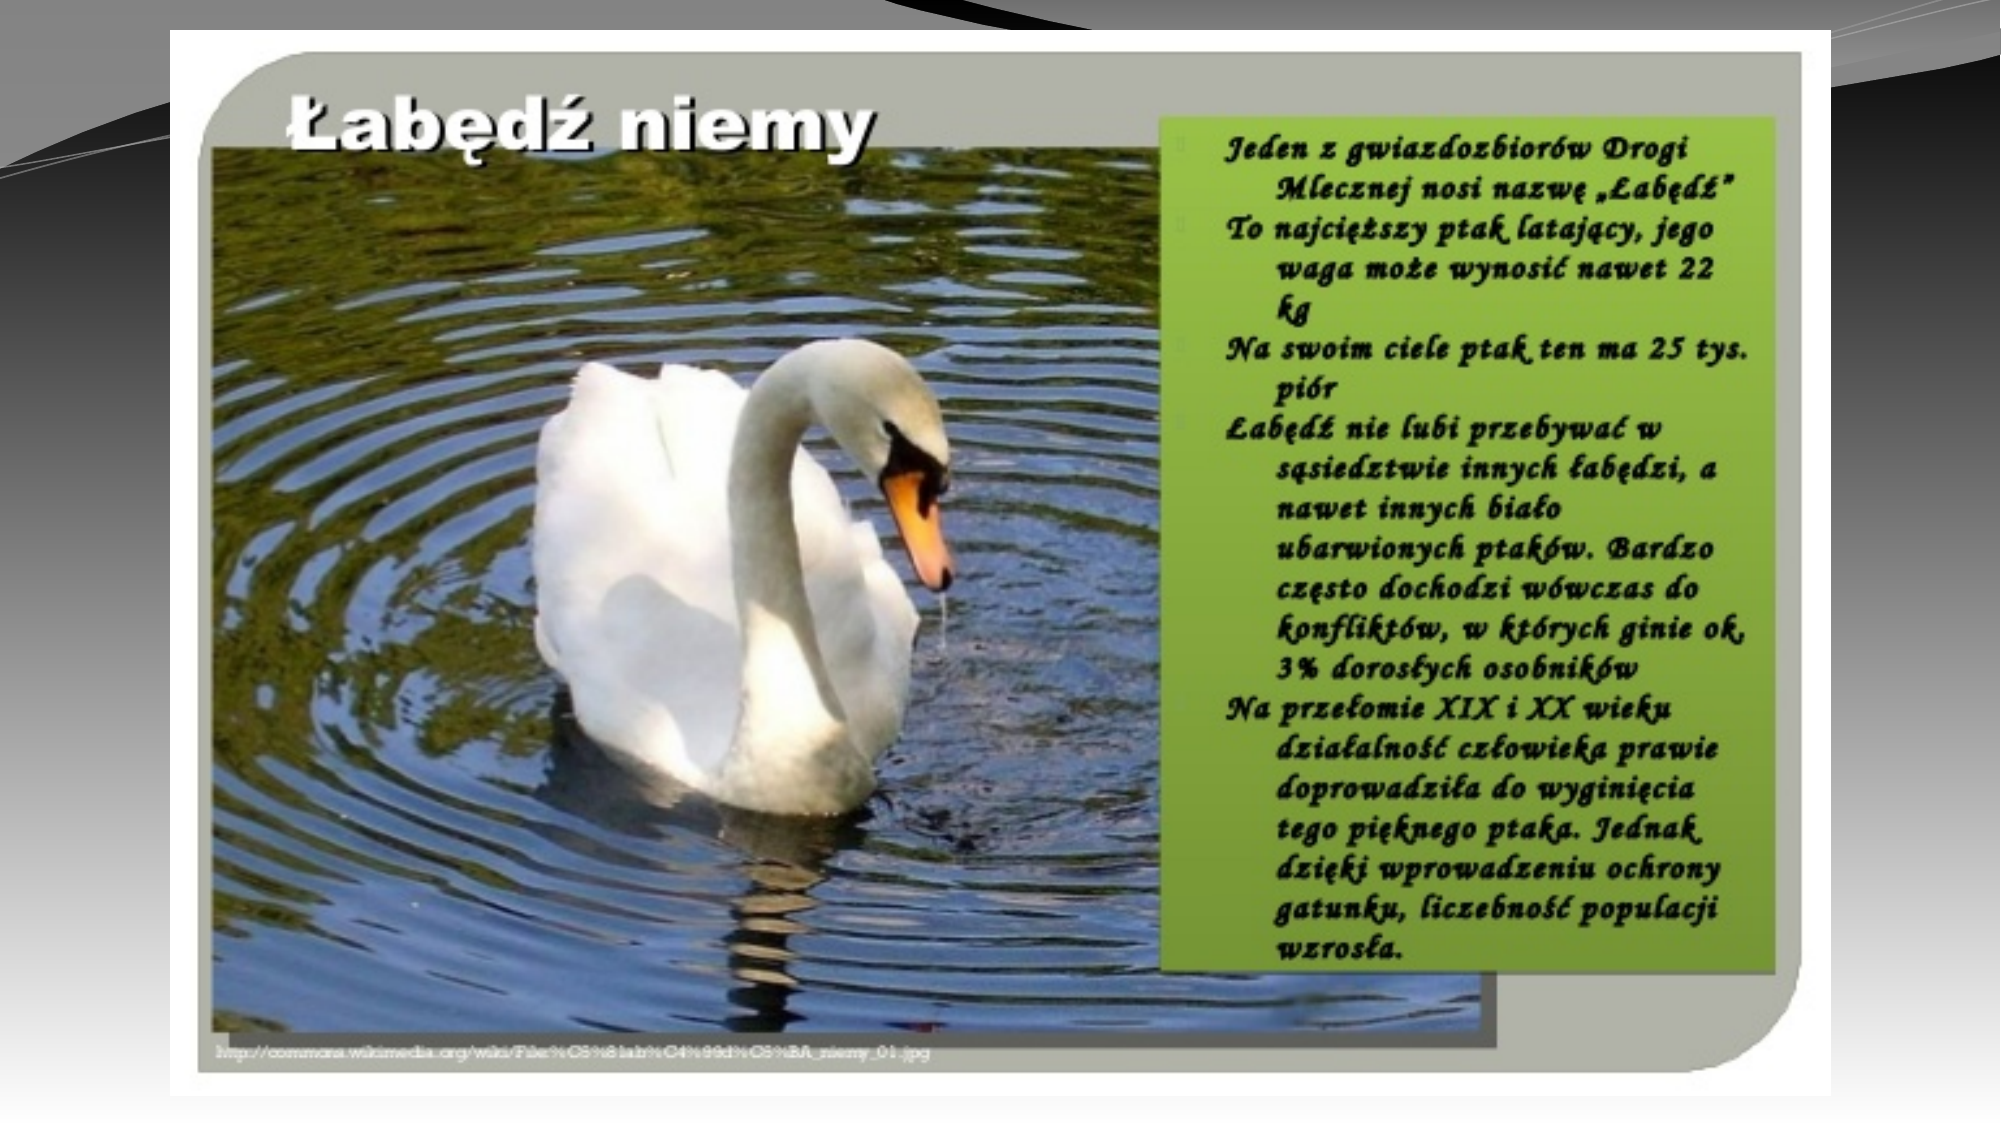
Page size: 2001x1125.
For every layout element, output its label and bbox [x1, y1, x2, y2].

picture [170, 30, 1831, 1096]
